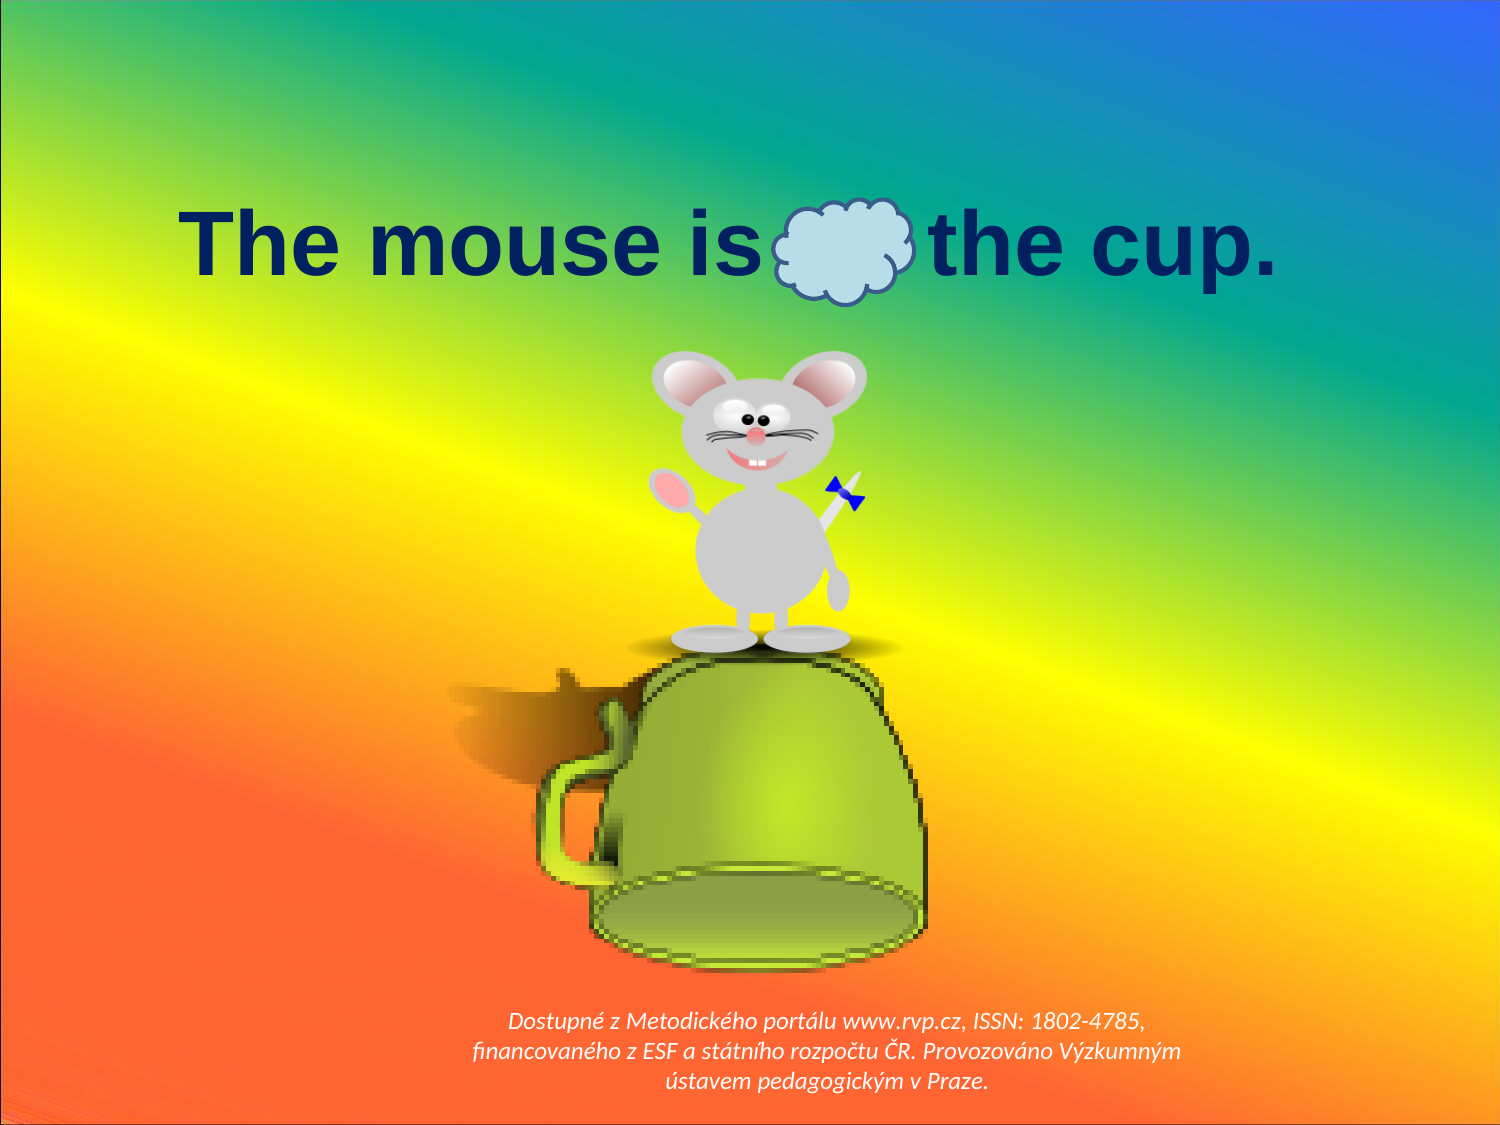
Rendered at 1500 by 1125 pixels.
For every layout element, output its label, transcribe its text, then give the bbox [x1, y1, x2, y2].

text_box Dostupné z Metodického portálu www.rvp.cz, ISSN: 1802-4785, financovaného z ESF a státního rozpočtu ČR. Provozováno Výzkumným ústavem pedagogickým v Praze. [445, 1019, 1211, 1080]
title [0, 316, 1465, 739]
text_box The mouse is on the cup. [163, 175, 1407, 302]
text_box [773, 199, 915, 306]
picture [0, 0, 1500, 1125]
